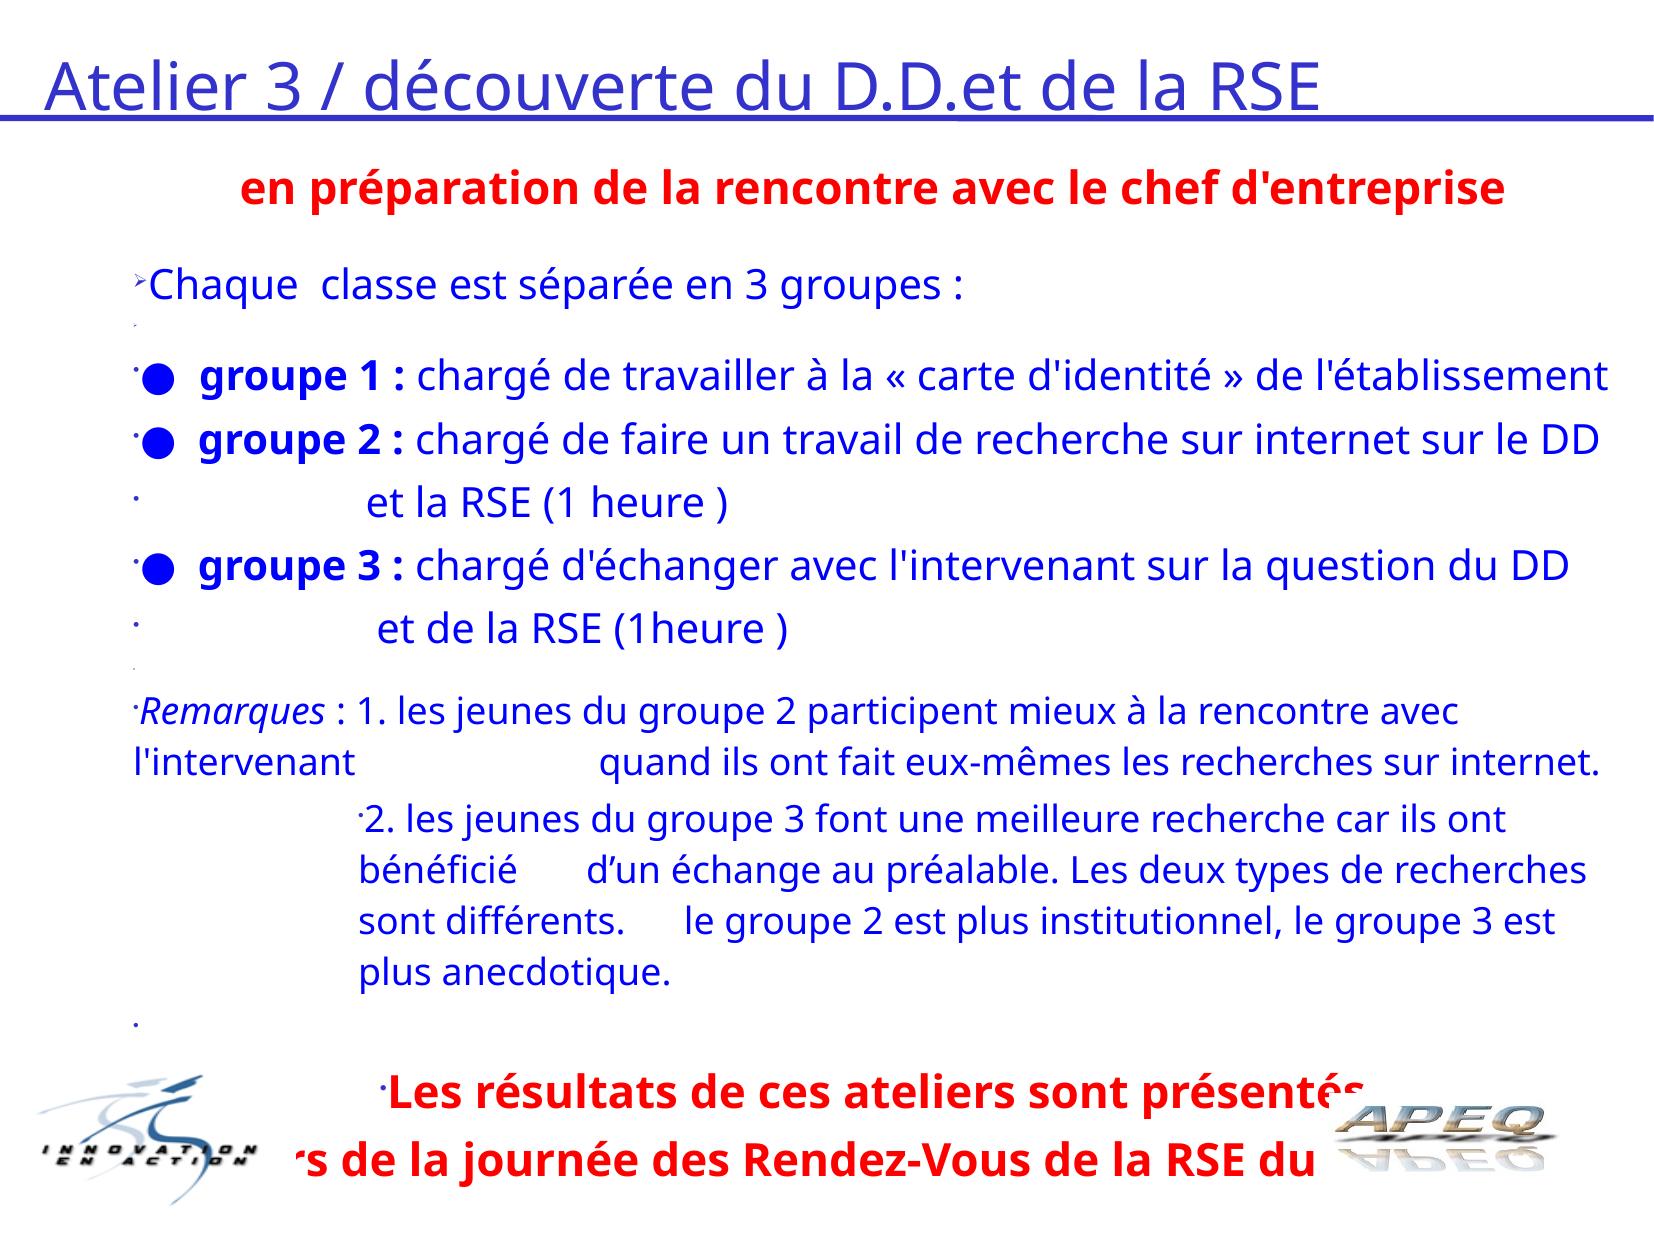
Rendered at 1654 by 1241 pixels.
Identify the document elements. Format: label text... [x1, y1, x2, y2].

picture [0, 1052, 355, 1241]
text_box Atelier 3 / découverte du D.D.et de la RSE [29, 0, 1654, 115]
picture [1329, 1074, 1597, 1182]
text_box en préparation de la rencontre avec le chef d'entreprise Chaque classe est séparée en 3 groupes : ● groupe 1 : chargé de travailler à la « carte d'identité » de l'établissement ● groupe 2 : chargé de faire un travail de recherche sur internet sur le DD et la RSE (1 heure ) ● groupe 3 : chargé d'échanger avec l'intervenant sur la question du DD et de la RSE (1heure ) Remarques : 1. les jeunes du groupe 2 participent mieux à la rencontre avec l'intervenant quand ils ont fait eux-mêmes les recherches sur internet. 2. les jeunes du groupe 3 font une meilleure recherche car ils ont bénéficié d’un échange au préalable. Les deux types de recherches sont différents. le groupe 2 est plus institutionnel, le groupe 3 est plus anecdotique. Les résultats de ces ateliers sont présentés lors de la journée des Rendez-Vous de la RSE du 31 mars [118, 147, 1654, 1069]
